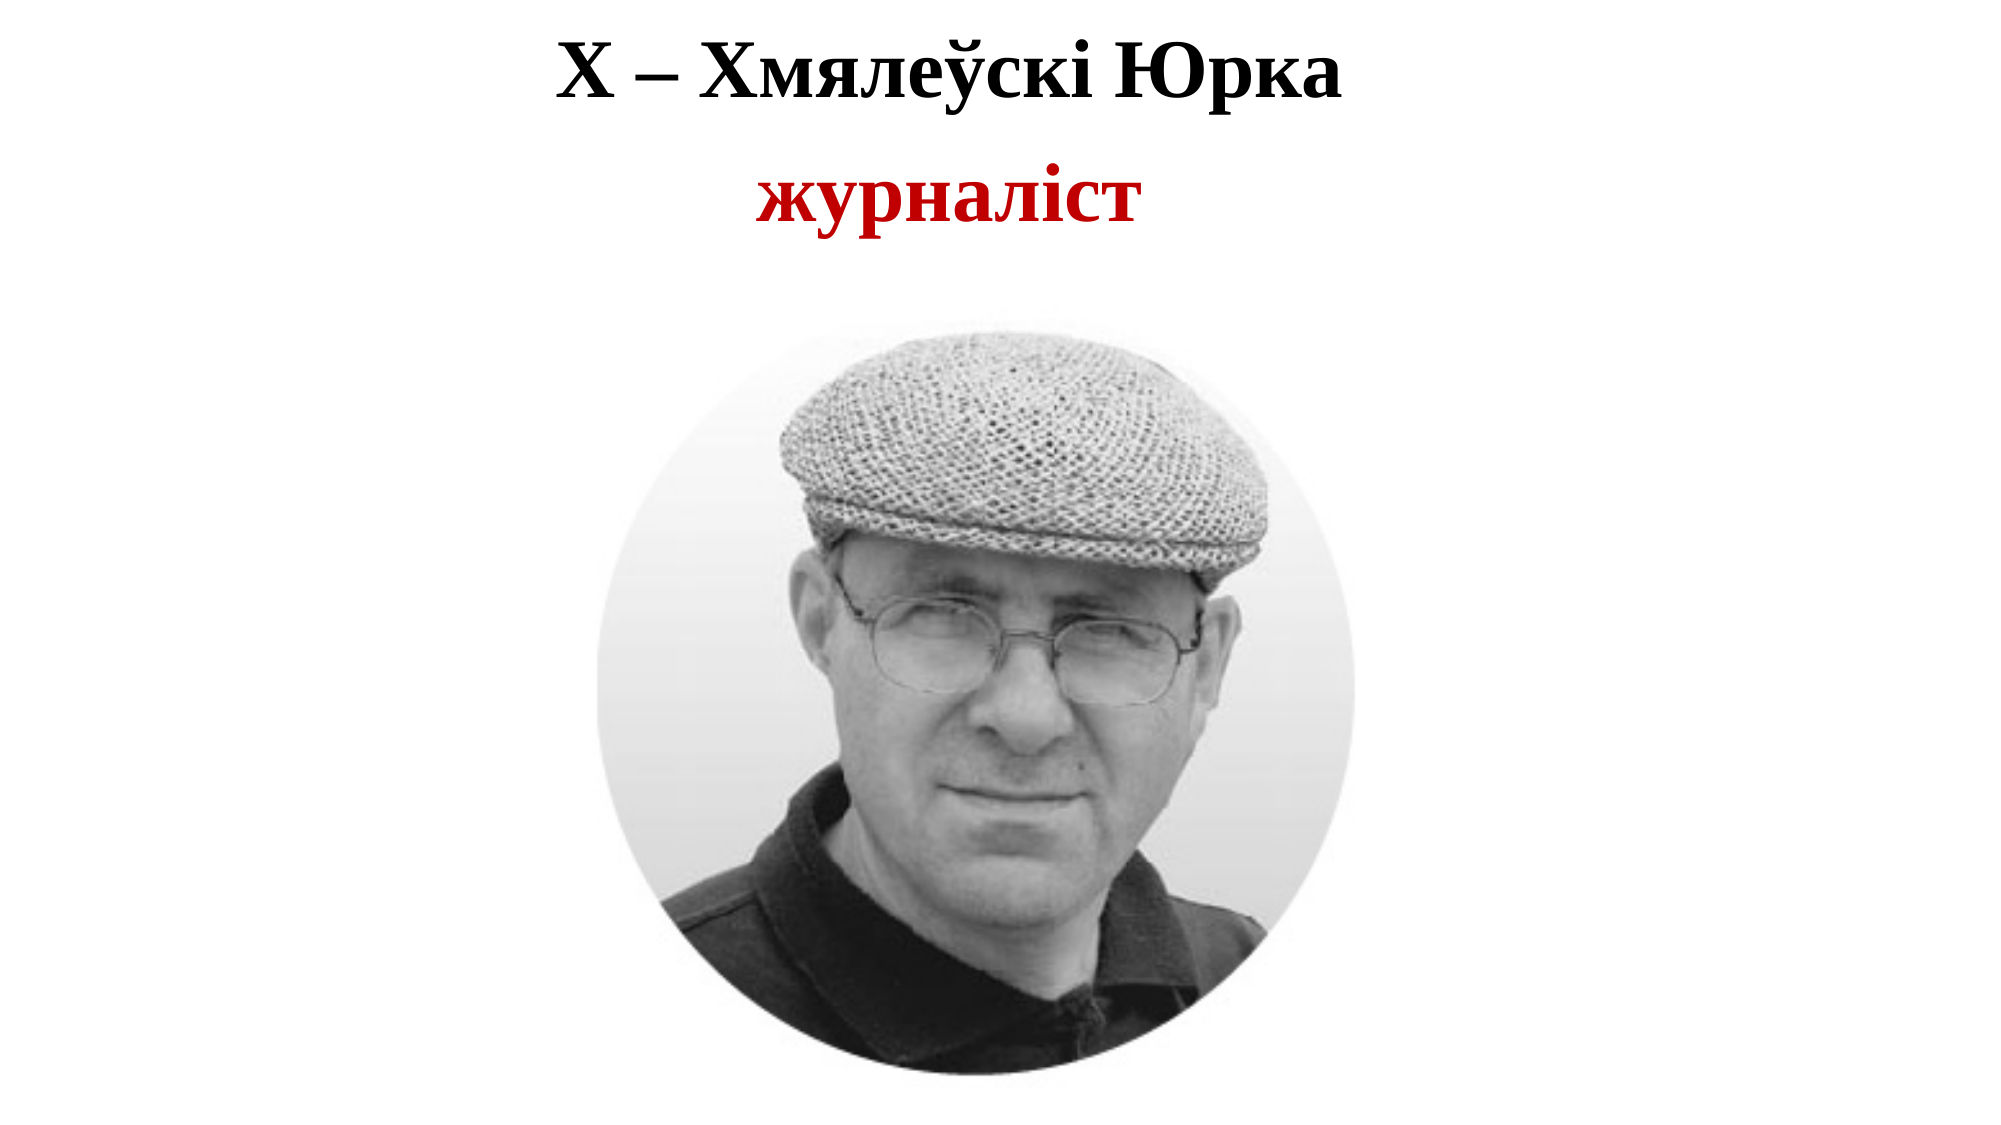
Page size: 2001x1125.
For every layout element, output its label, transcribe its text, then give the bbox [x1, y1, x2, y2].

text_box Х – Хмялеўскі Юрка журналіст [540, 0, 1359, 246]
picture [575, 288, 1376, 1089]
